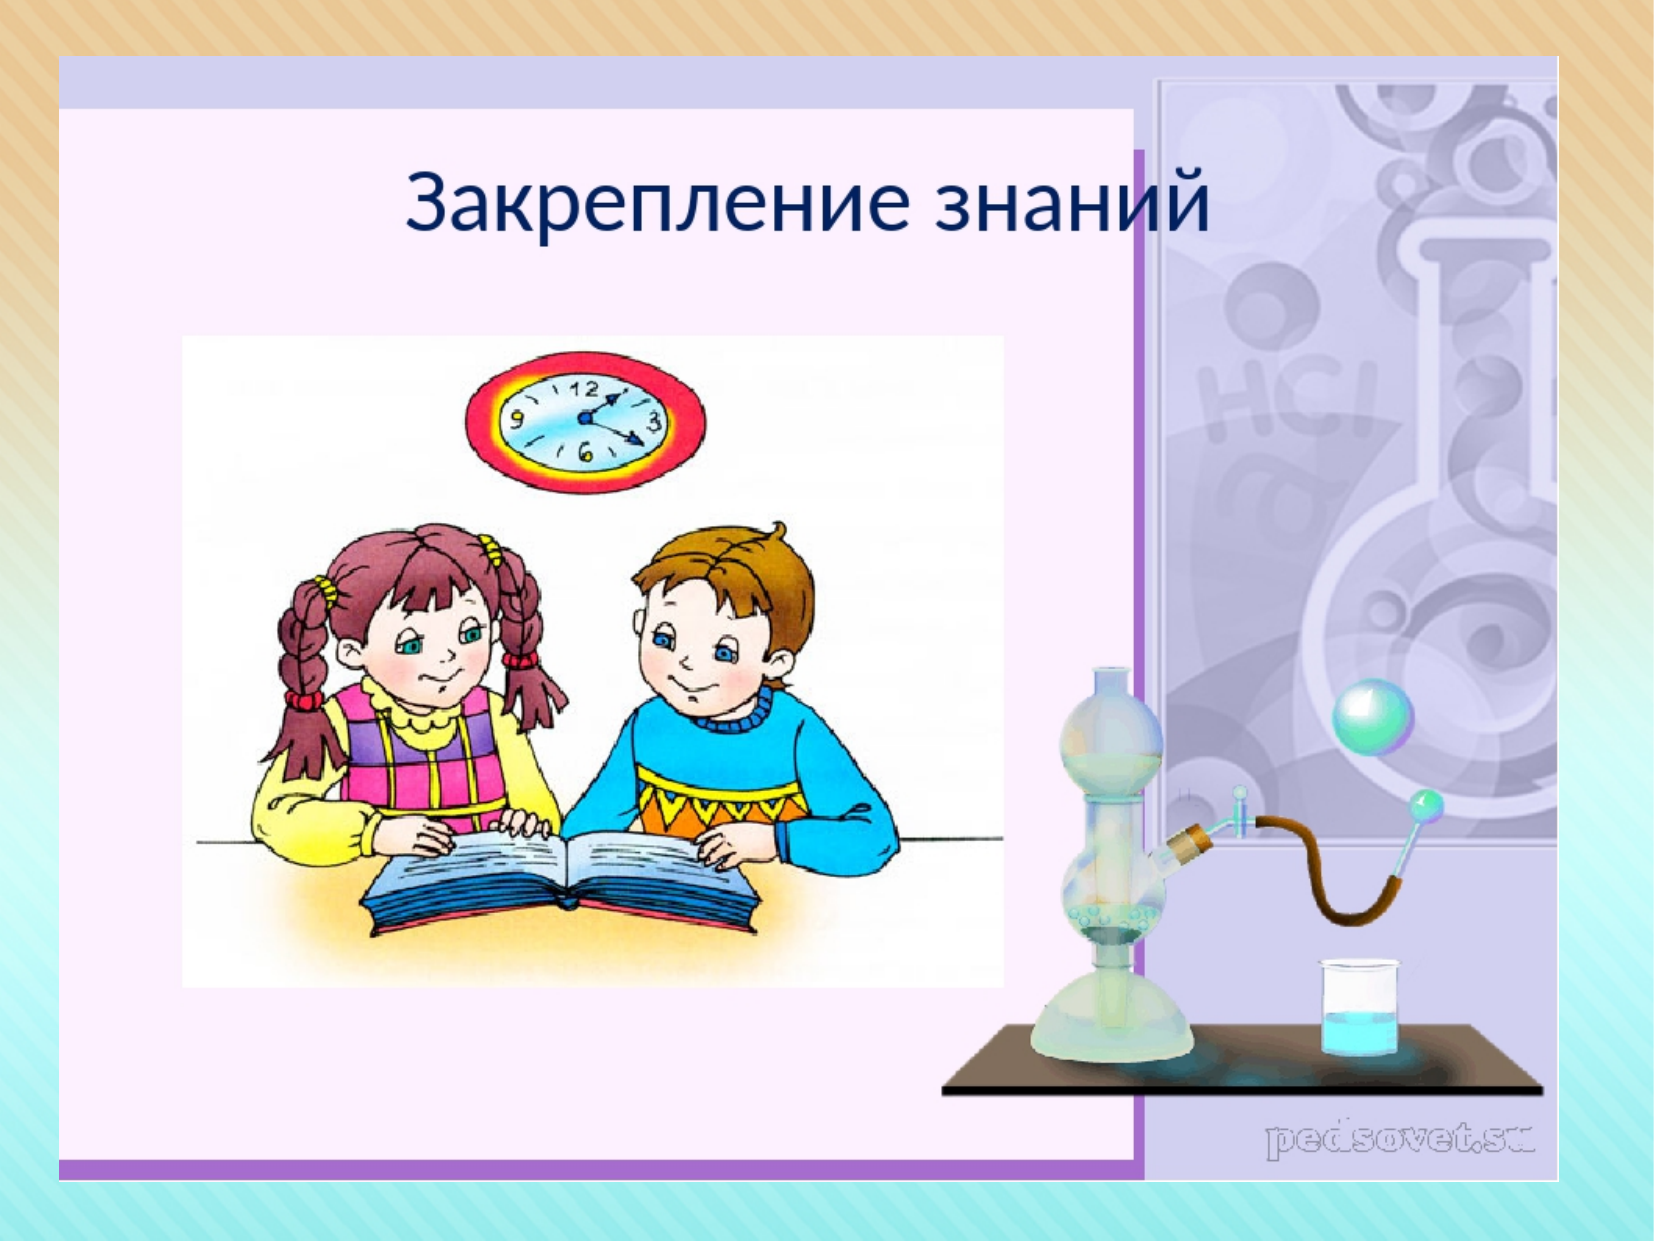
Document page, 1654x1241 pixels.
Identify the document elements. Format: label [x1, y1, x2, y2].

picture [59, 56, 1559, 1182]
